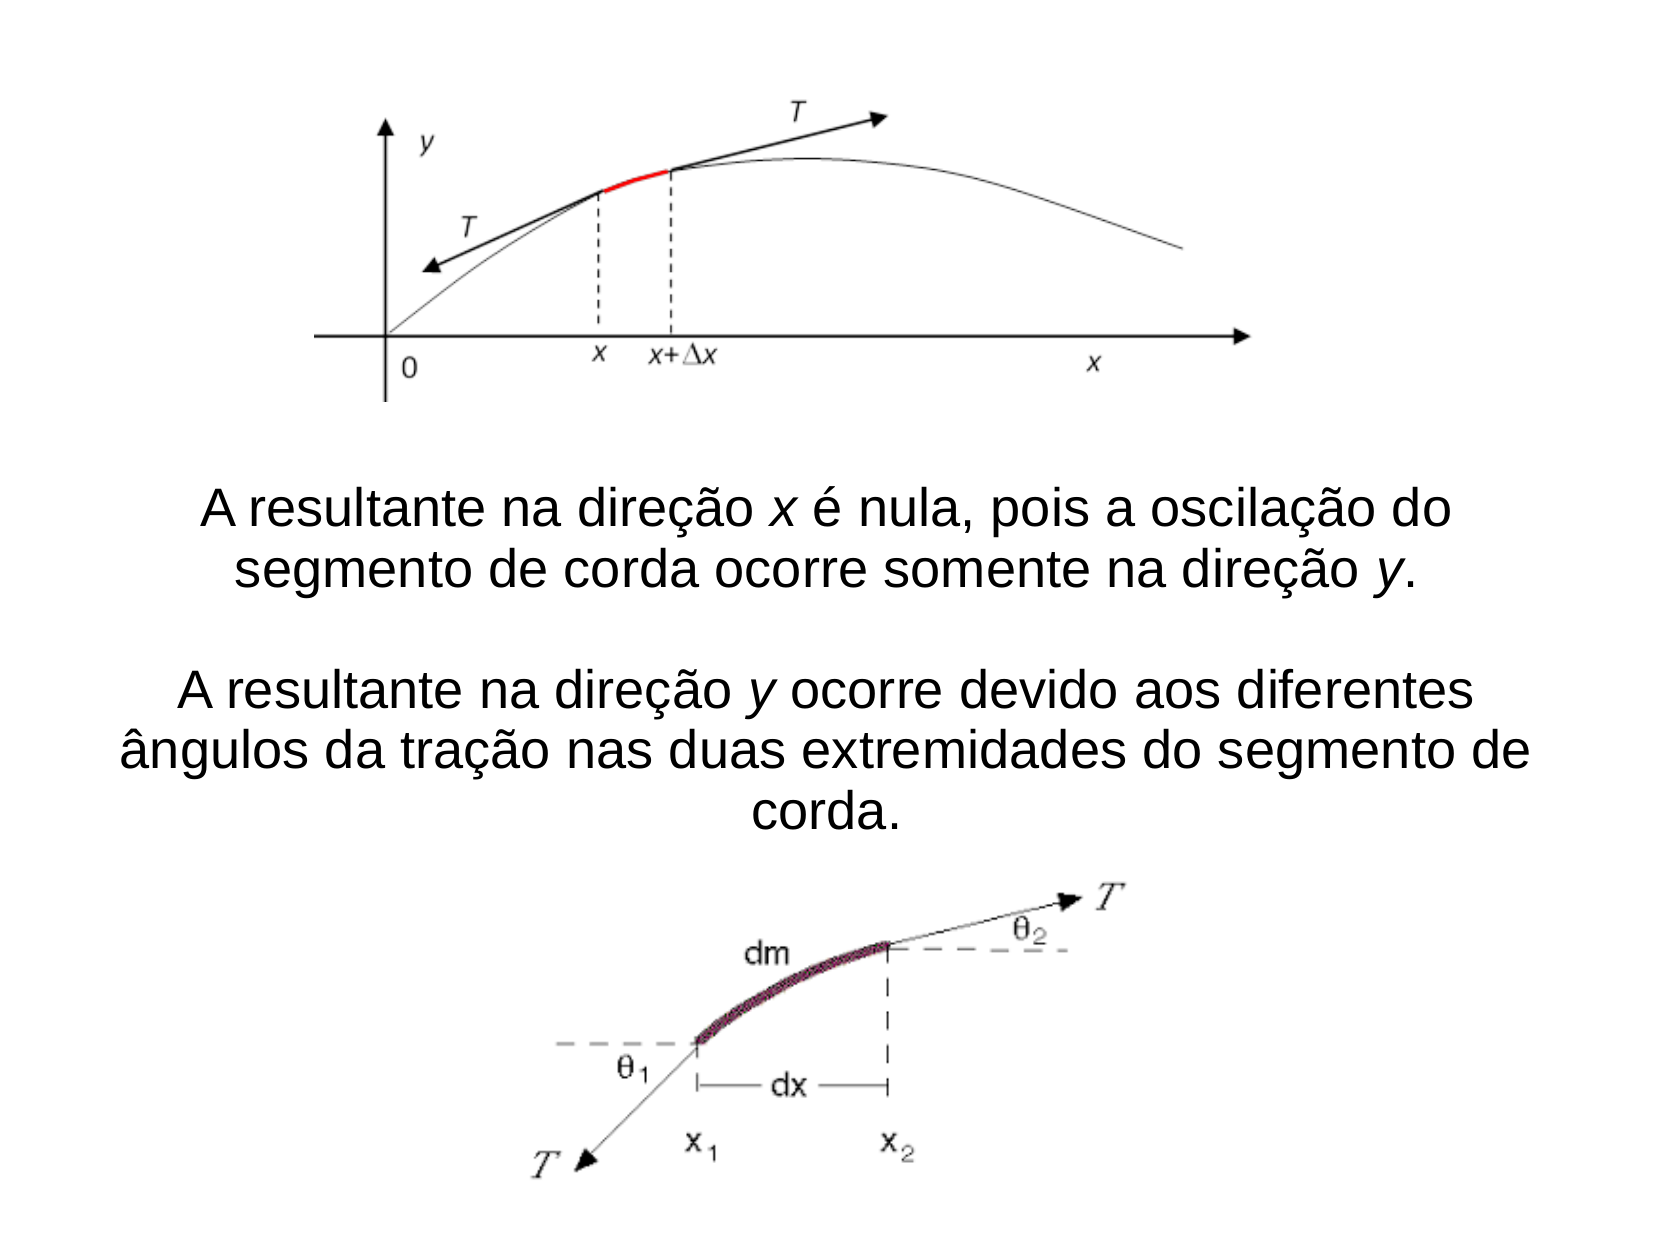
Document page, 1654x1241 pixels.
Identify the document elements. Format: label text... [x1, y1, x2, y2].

subtitle A resultante na direção x é nula, pois a oscilação do segmento de corda ocorre somente na direção y. A resultante na direção y ocorre devido aos diferentes ângulos da tração nas duas extremidades do segmento de corda. [82, 179, 1571, 1140]
picture [525, 880, 1133, 1182]
picture [314, 78, 1307, 402]
